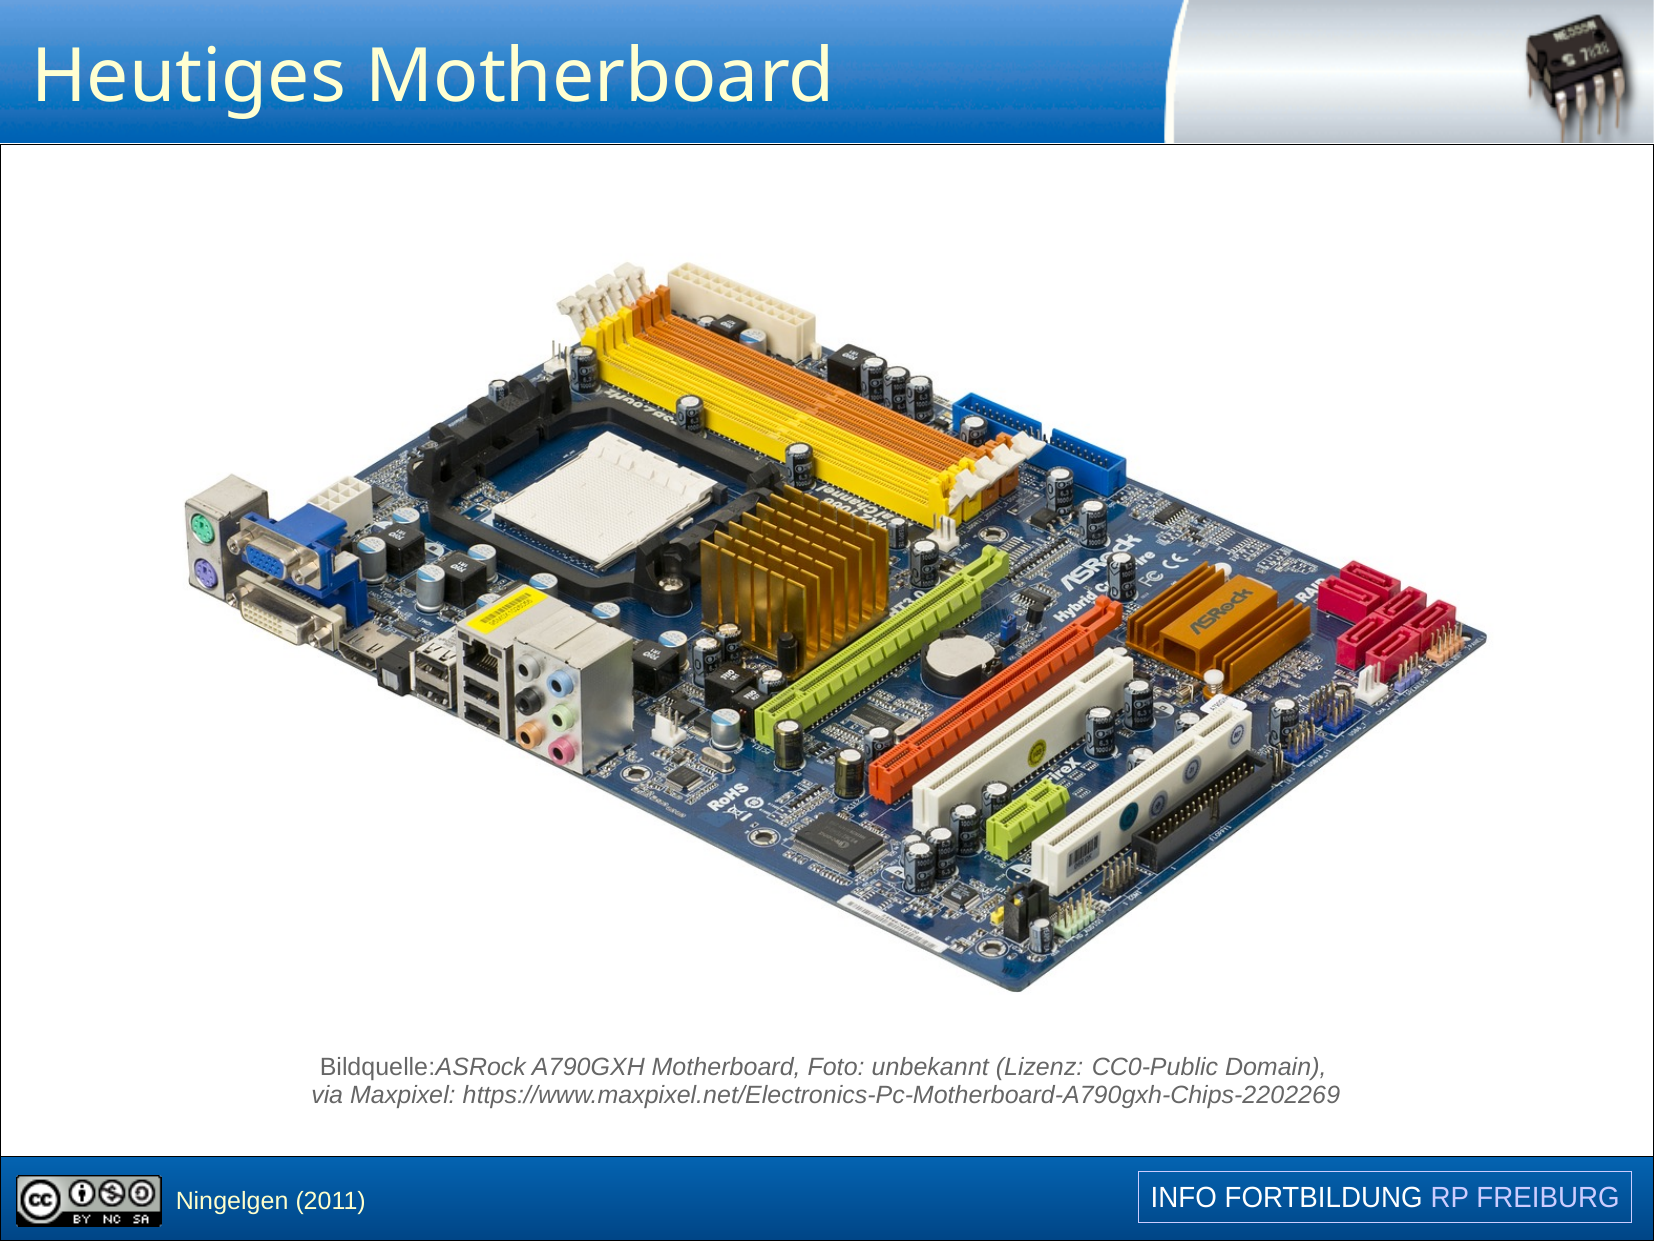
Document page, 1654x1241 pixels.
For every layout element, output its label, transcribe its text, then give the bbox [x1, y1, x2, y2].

picture [166, 237, 1510, 1014]
picture [0, 0, 1654, 143]
text_box Bildquelle:ASRock A790GXH Motherboard, Foto: unbekannt (Lizenz: CC0-Public Domain), via Maxpixel: https://www.maxpixel.net/Electronics-Pc-Motherboard-A790gxh-Chips-2202269 [0, 1045, 1654, 1117]
title Heutiges Motherboard [31, 27, 1151, 118]
picture [16, 1175, 162, 1227]
